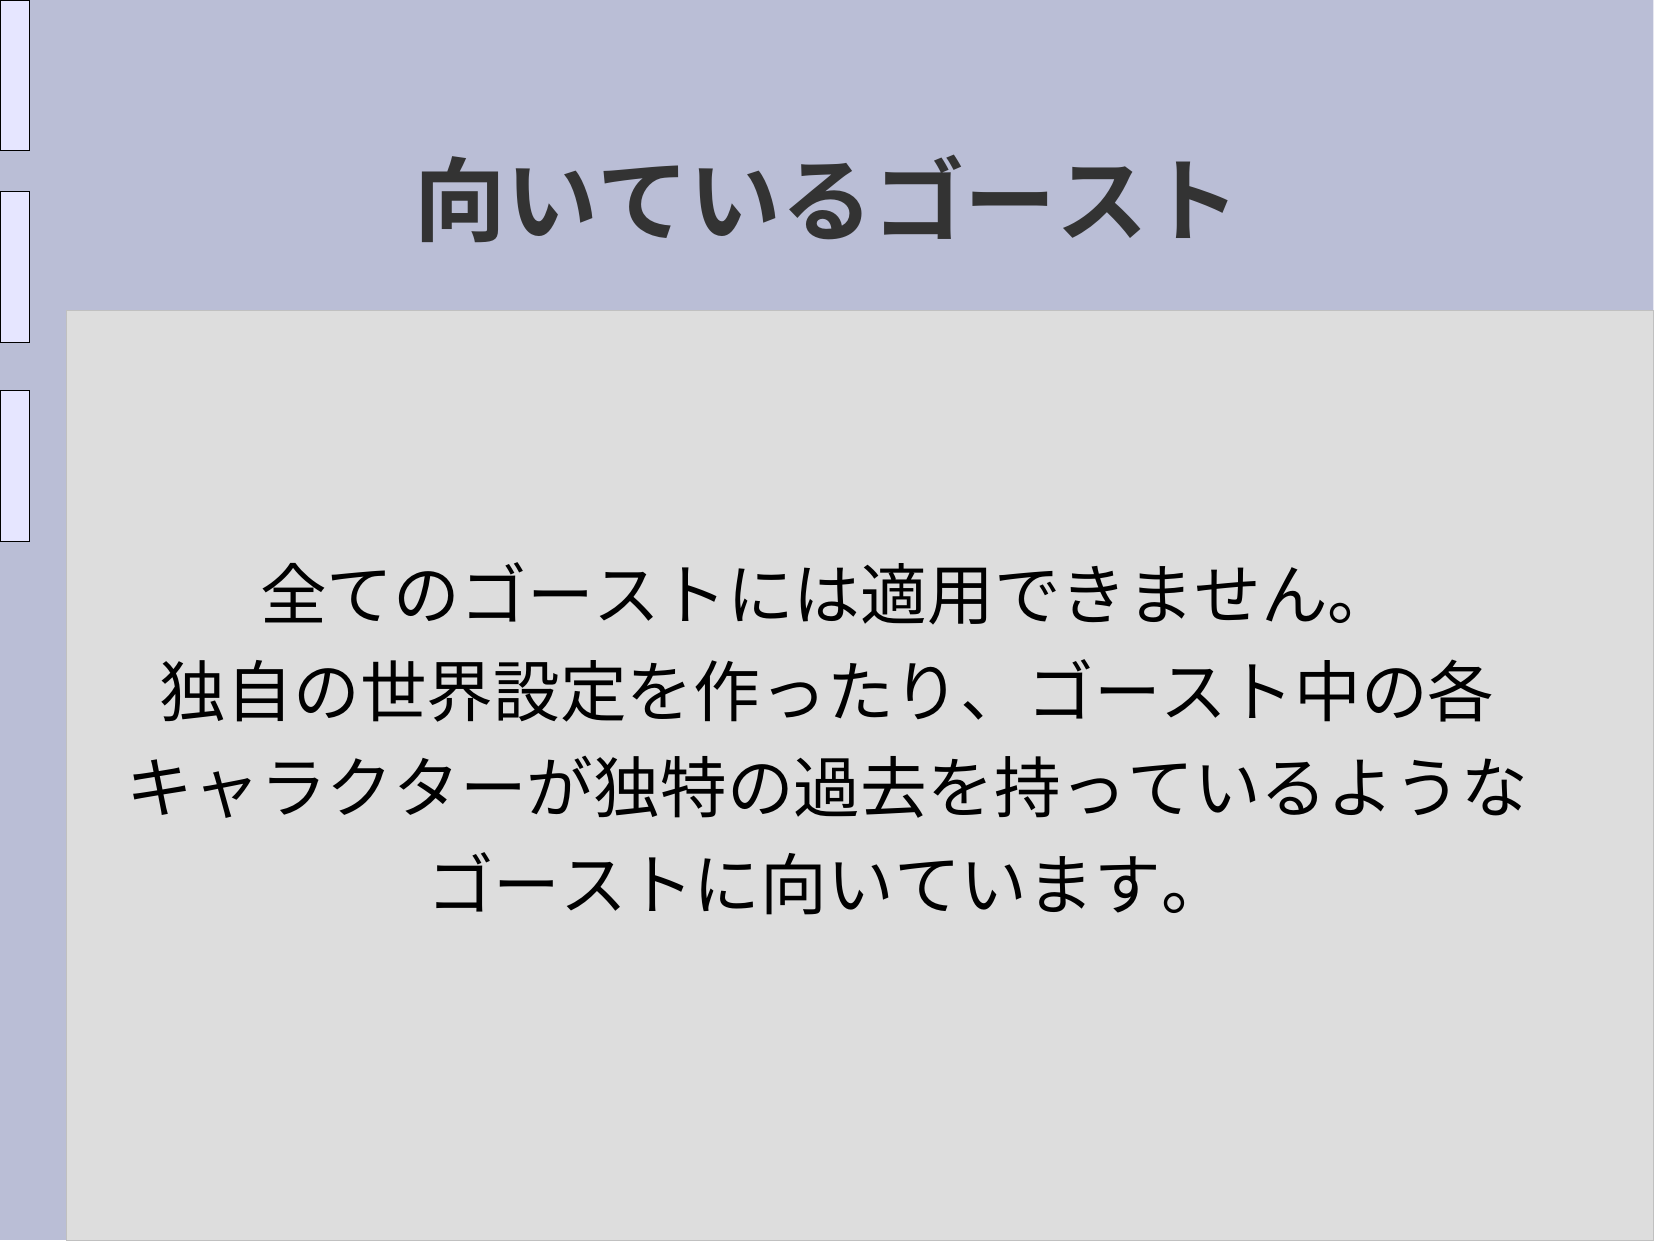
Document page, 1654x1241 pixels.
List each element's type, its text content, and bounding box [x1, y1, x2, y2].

subtitle 全てのゴーストには適用できません。 独自の世界設定を作ったり、ゴースト中の各キャラクターが独特の過去を持っているようなゴーストに向いています。 [121, 344, 1534, 1127]
title 向いているゴースト [121, 91, 1534, 299]
